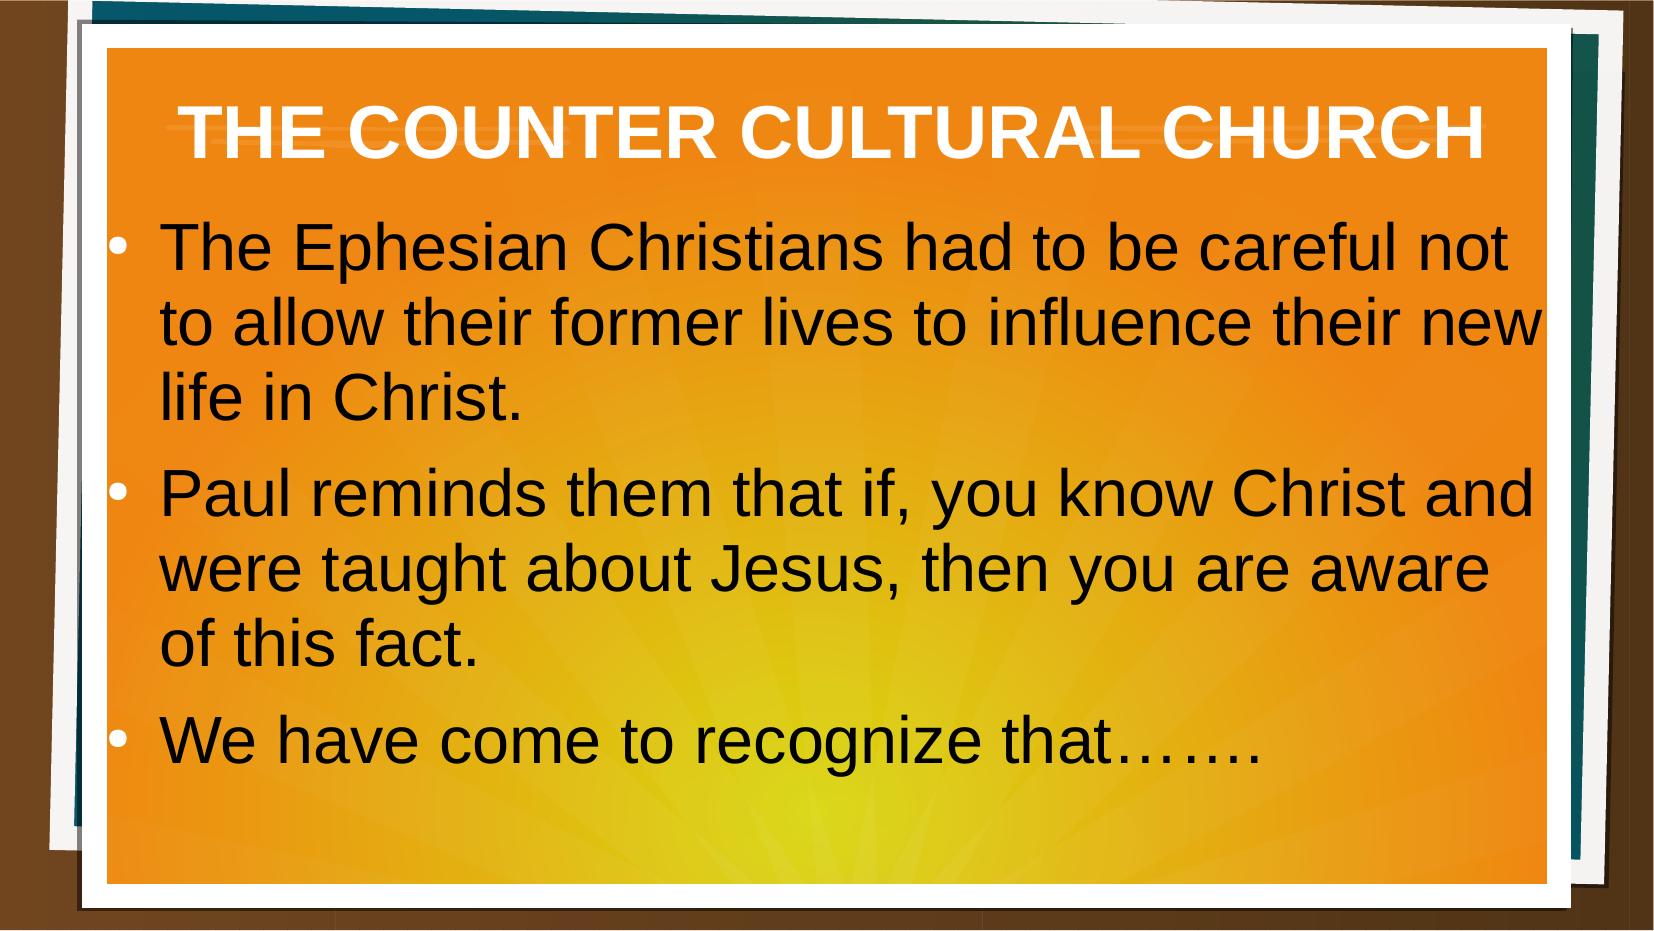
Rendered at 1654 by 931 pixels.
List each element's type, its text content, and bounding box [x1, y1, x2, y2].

title THE COUNTER CULTURAL CHURCH [120, 0, 1546, 210]
list The Ephesian Christians had to be careful not to allow their former lives to influence their new life in Christ. Paul reminds them that if, you know Christ and were taught about Jesus, then you are aware of this fact. We have come to recognize that……. [88, 210, 1559, 863]
